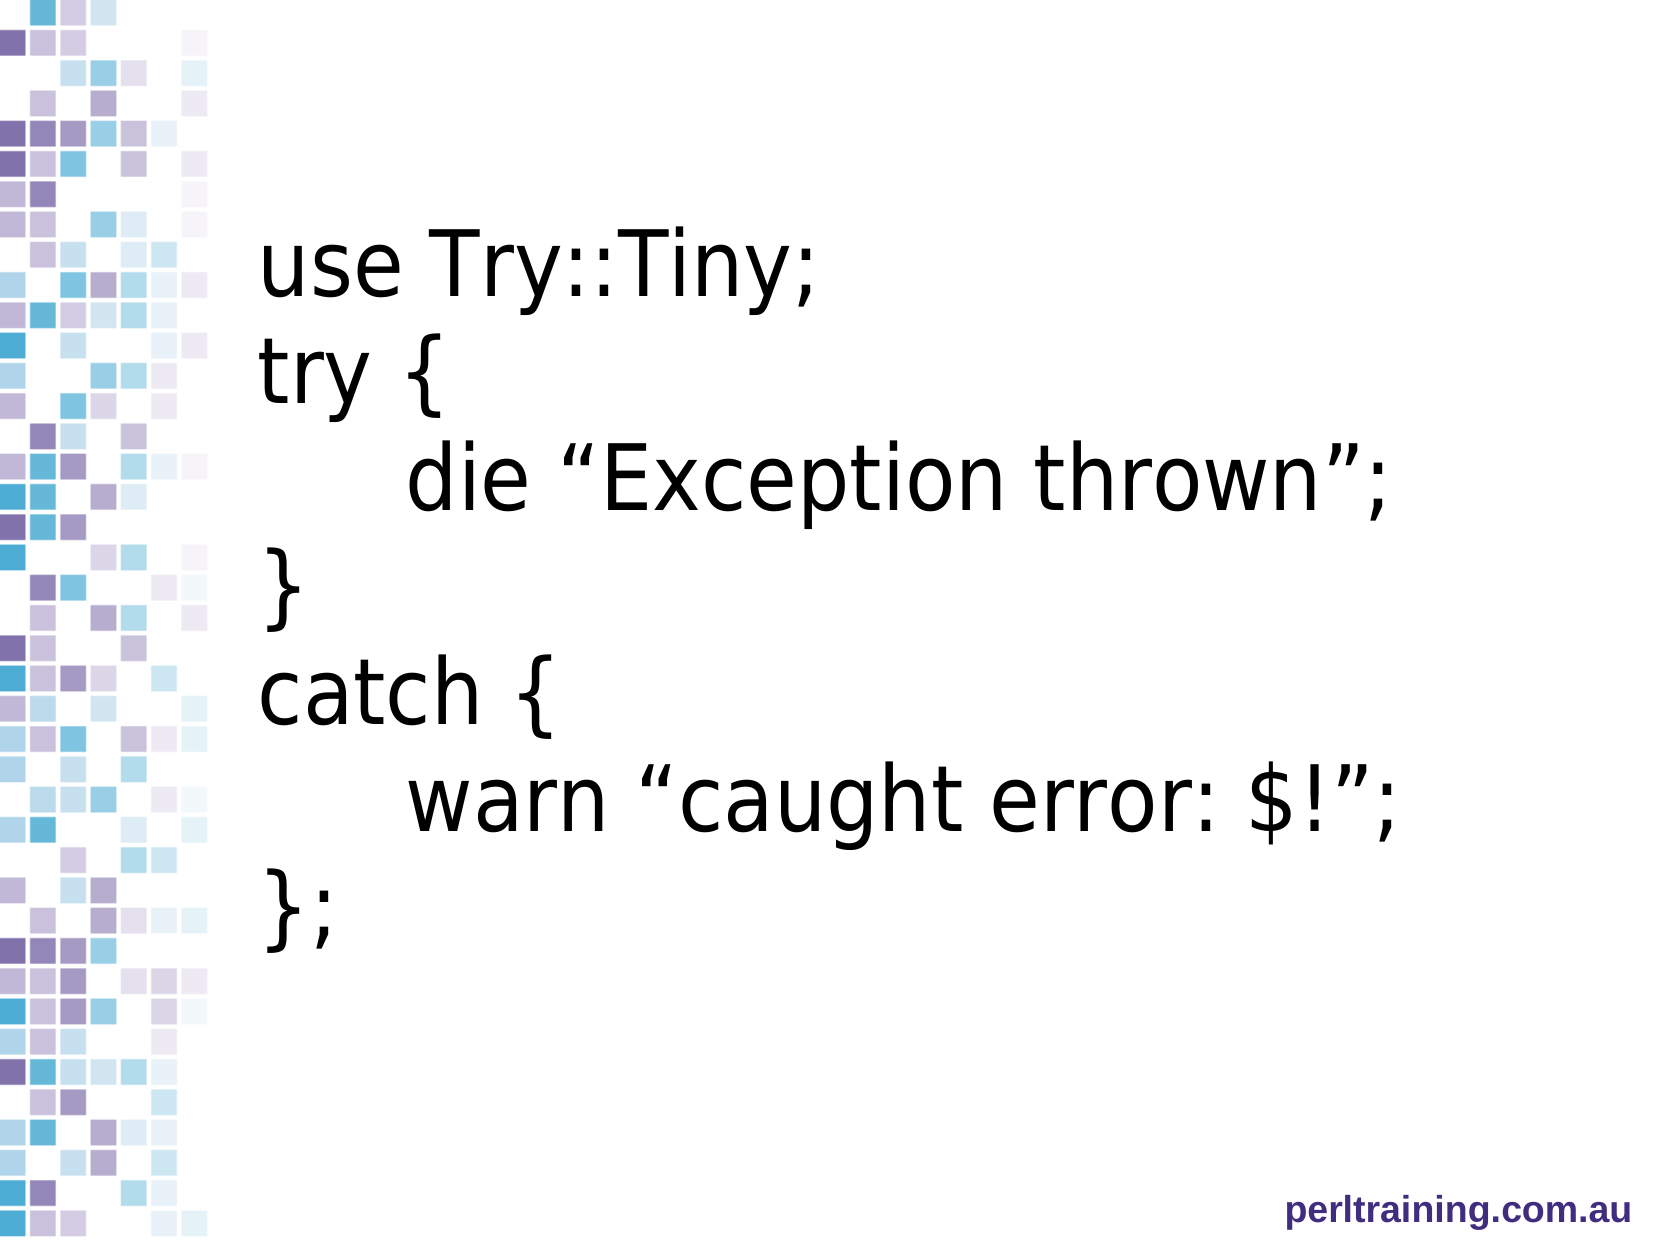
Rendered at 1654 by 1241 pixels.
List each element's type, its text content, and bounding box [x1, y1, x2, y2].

picture [0, 0, 212, 1241]
title use Try::Tiny; try { die “Exception thrown”; } catch { warn “caught error: $!”; }; [82, 49, 1571, 1123]
